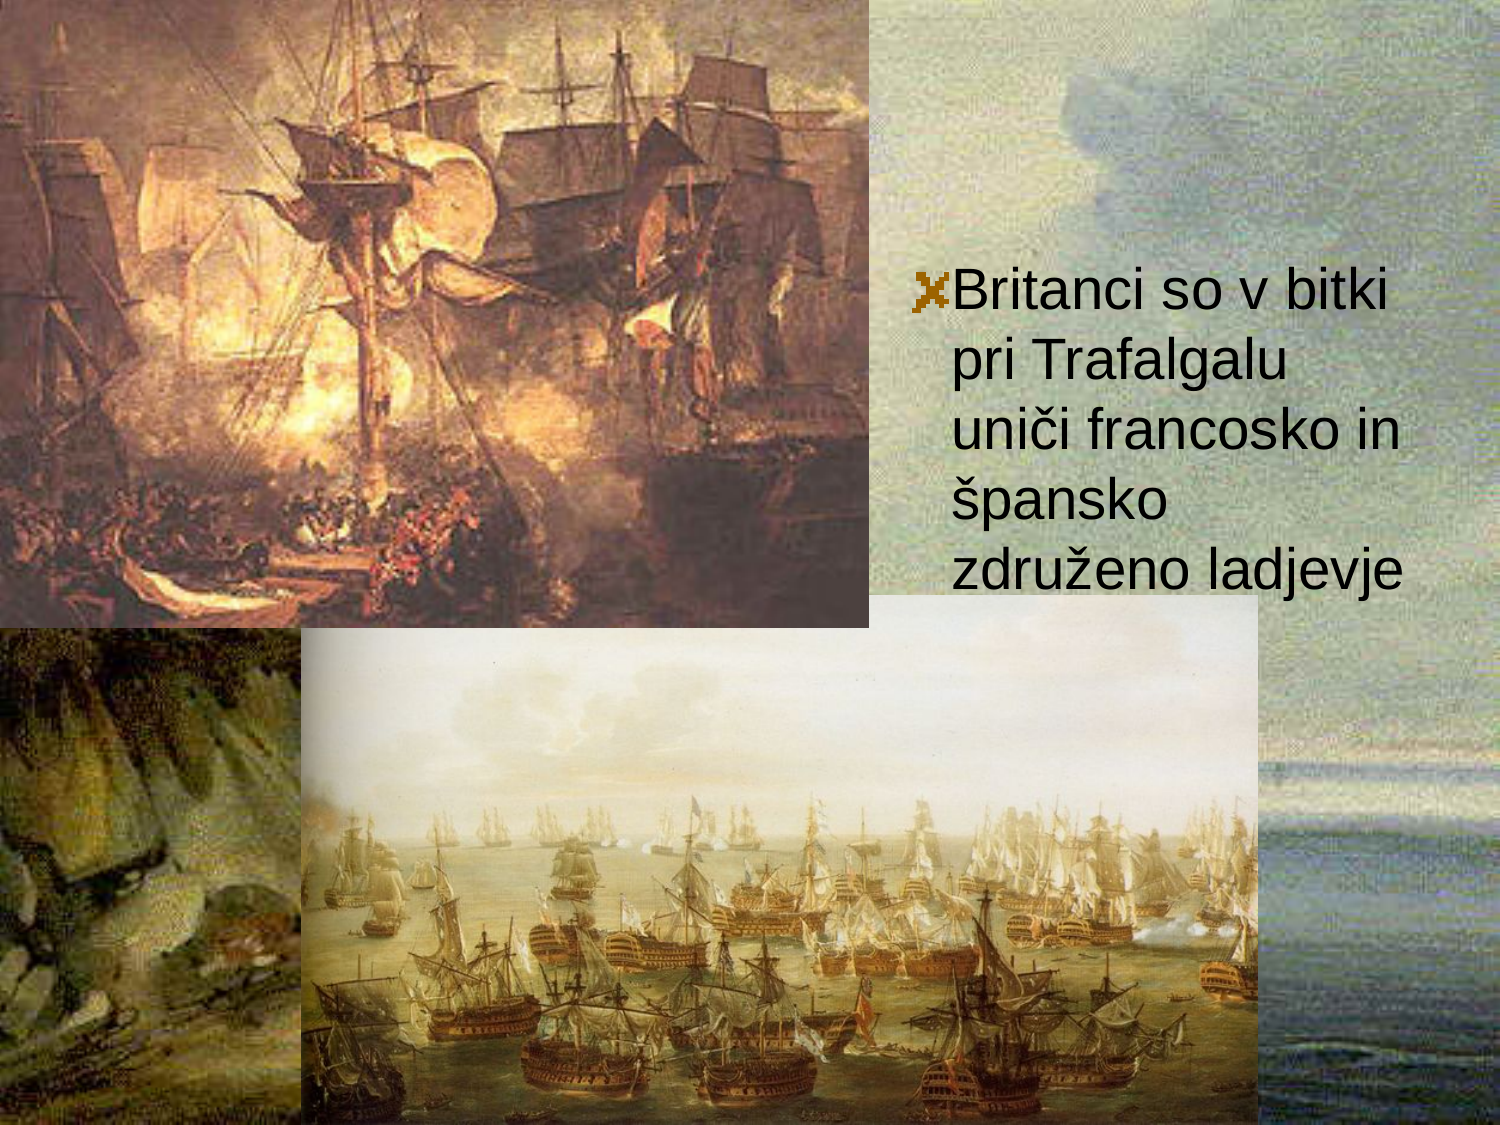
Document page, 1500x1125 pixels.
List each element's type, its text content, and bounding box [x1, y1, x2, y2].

list Britanci so v bitki pri Trafalgalu uniči francosko in špansko združeno ladjevje [879, 243, 1425, 986]
picture [0, 0, 1500, 1125]
